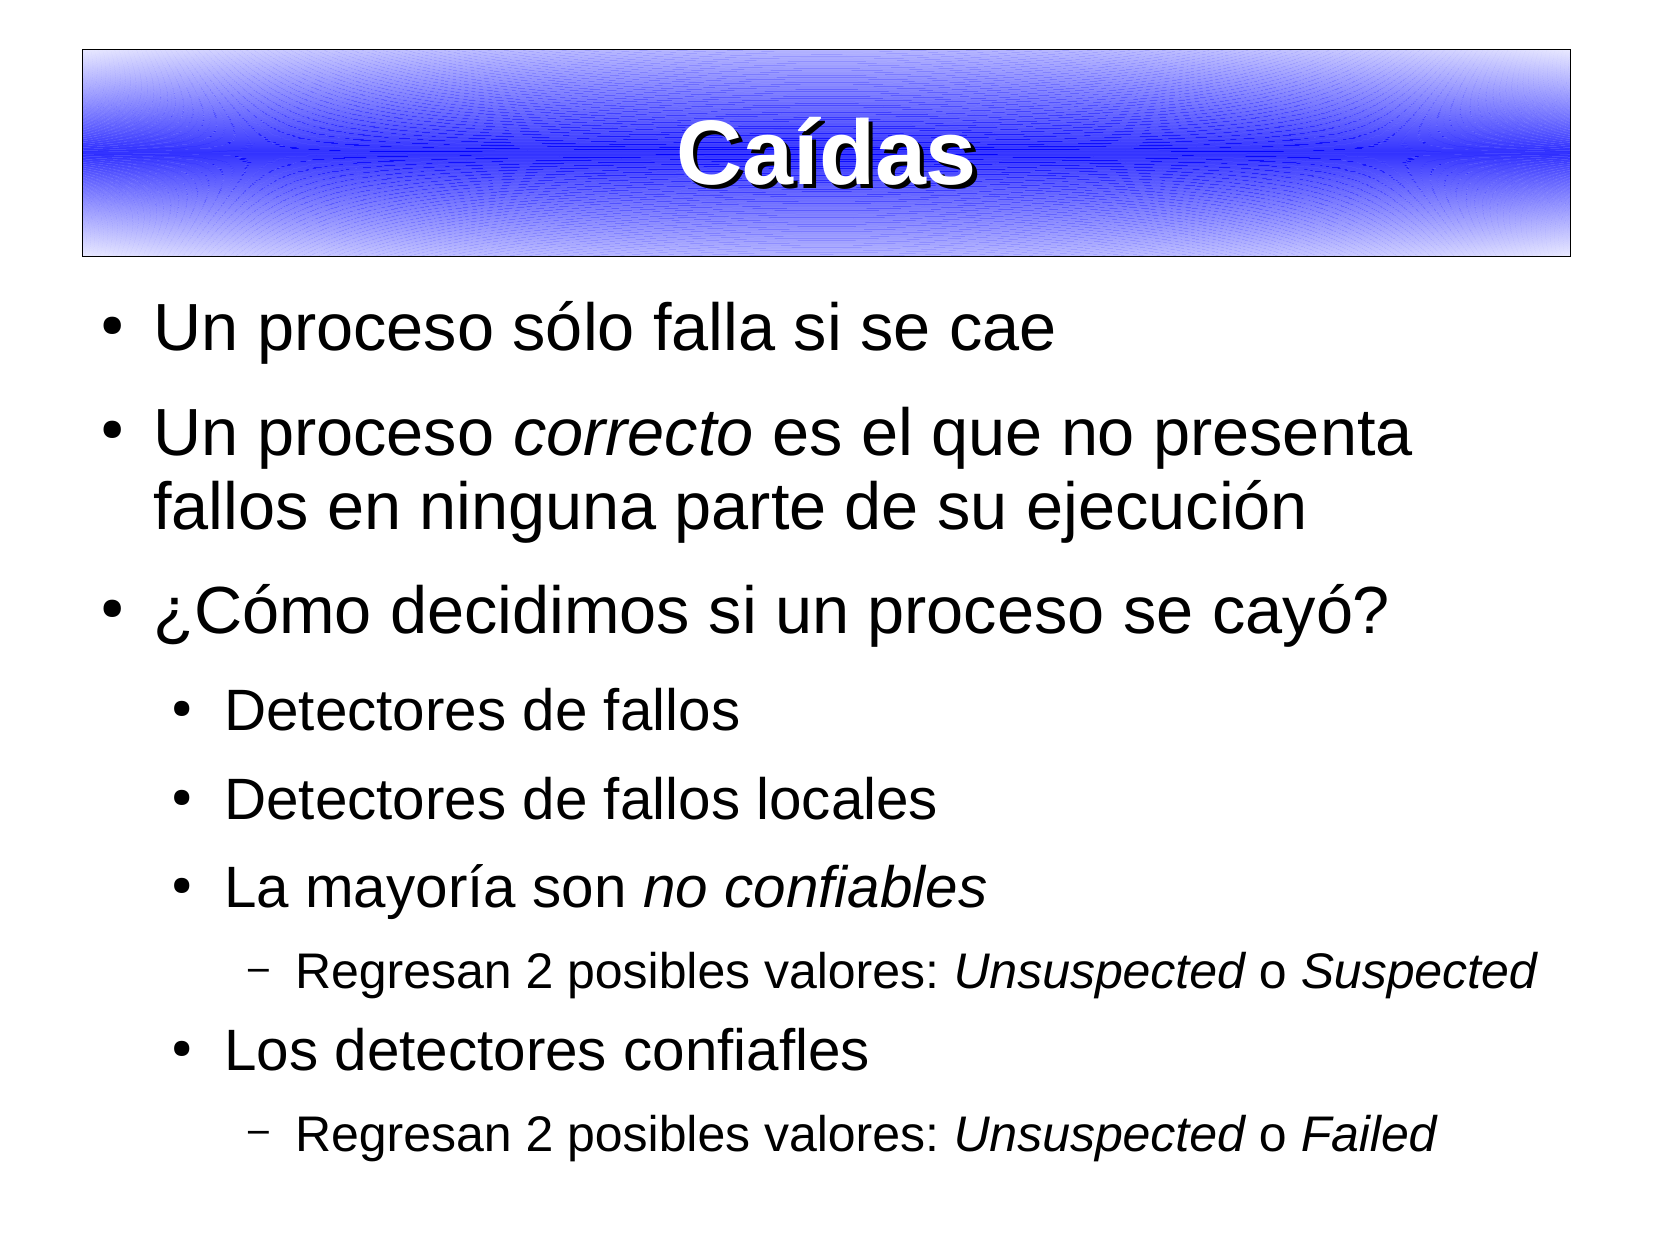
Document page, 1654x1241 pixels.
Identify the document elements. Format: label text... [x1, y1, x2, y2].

title Caídas [82, 49, 1571, 257]
list Un proceso sólo falla si se cae Un proceso correcto es el que no presenta fallos en ninguna parte de su ejecución ¿Cómo decidimos si un proceso se cayó? Detectores de fallos Detectores de fallos locales La mayoría son no confiables Regresan 2 posibles valores: Unsuspected o Suspected Los detectores confiafles Regresan 2 posibles valores: Unsuspected o Failed [82, 290, 1571, 1216]
